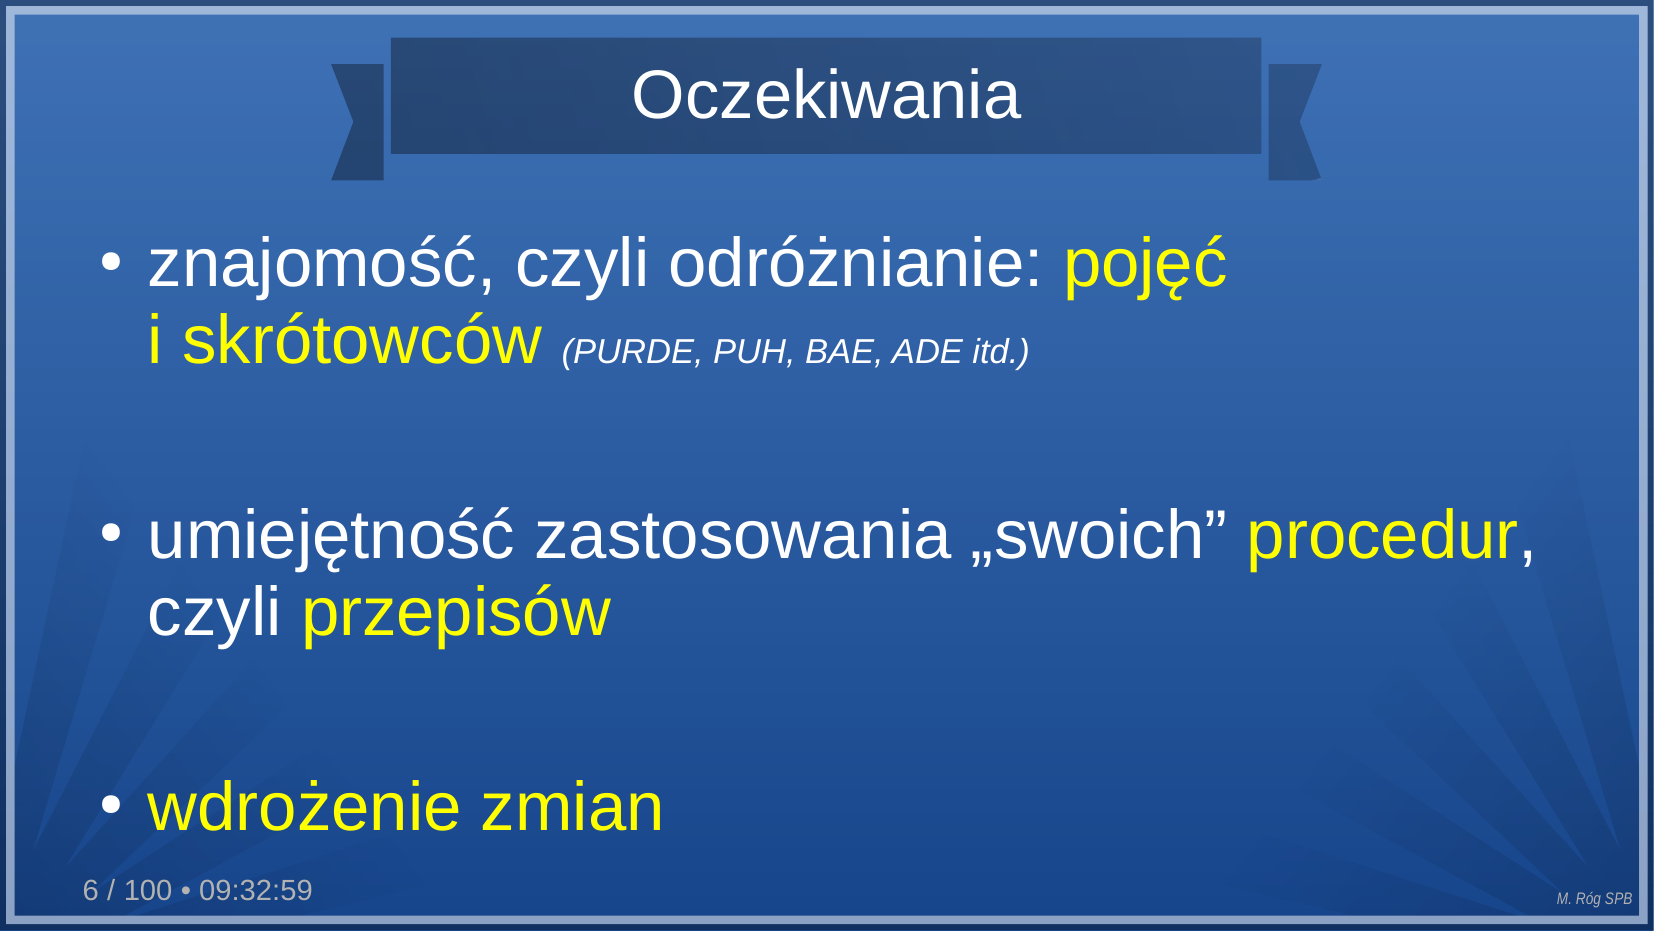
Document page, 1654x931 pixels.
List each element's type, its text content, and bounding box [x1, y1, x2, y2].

list znajomość, czyli odróżnianie: pojęć i skrótowców (PURDE, PUH, BAE, ADE itd.) umiejętność zastosowania „swoich” procedur, czyli przepisów wdrożenie zmian [82, 224, 1571, 848]
title Oczekiwania [389, 35, 1264, 154]
